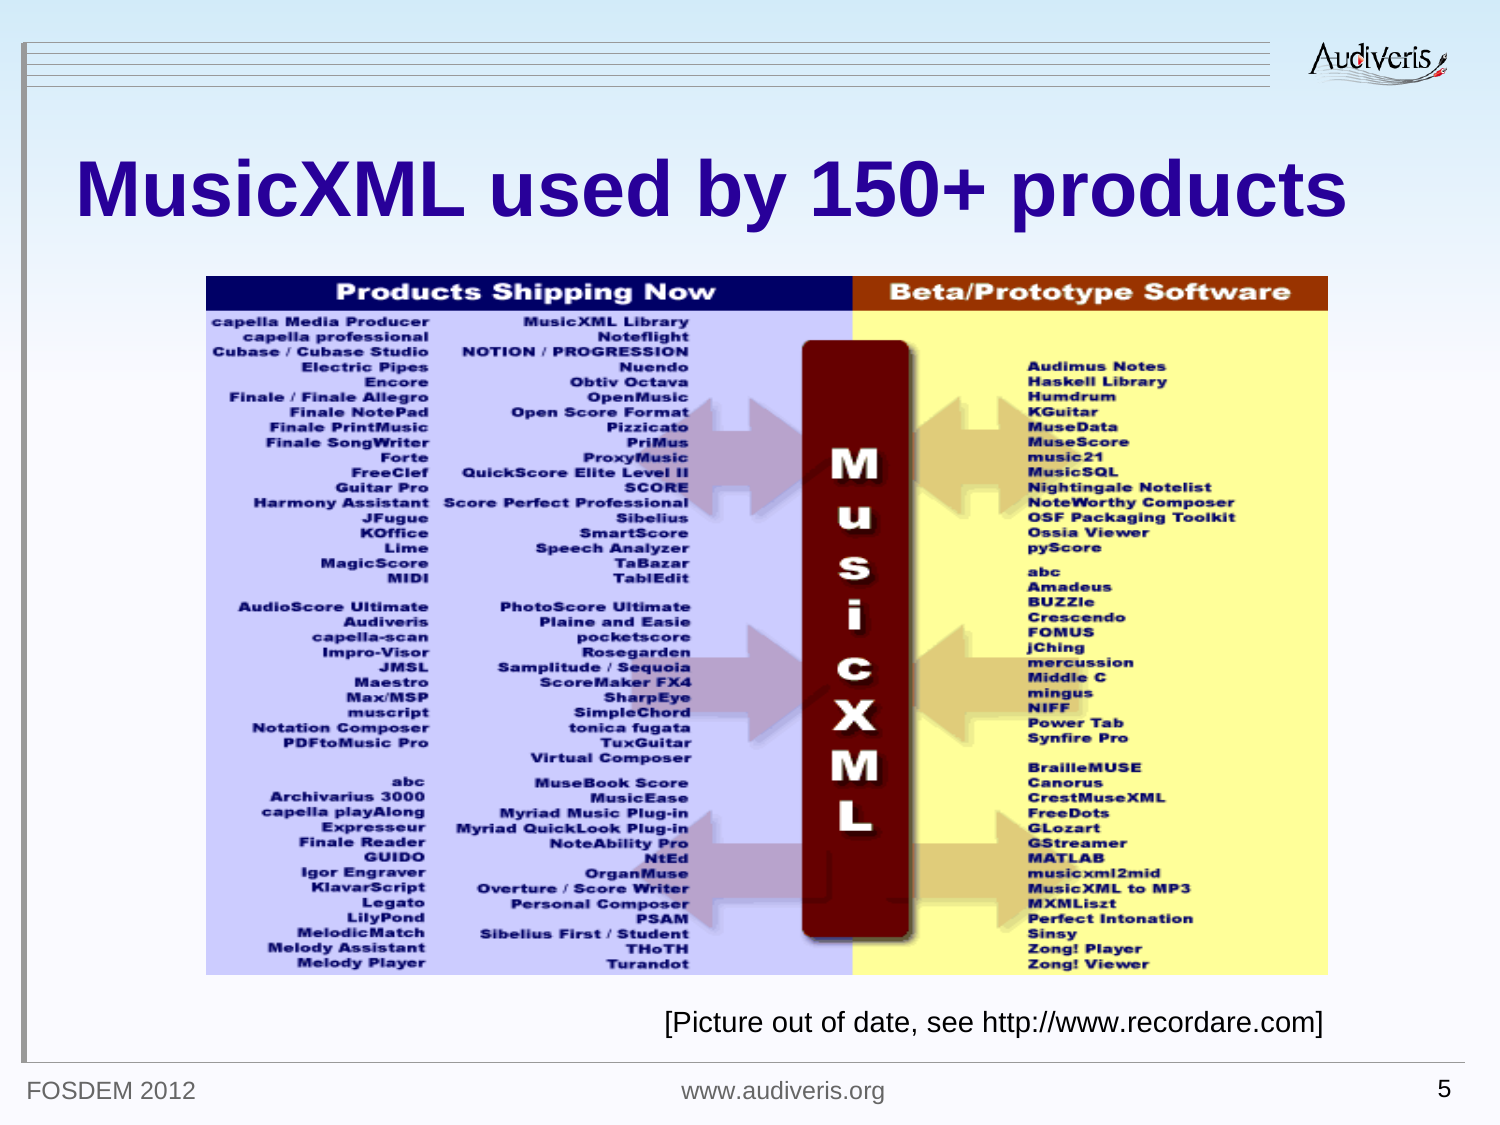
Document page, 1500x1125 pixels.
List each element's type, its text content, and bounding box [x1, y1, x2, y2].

text_box [Picture out of date, see http://www.recordare.com] [649, 1003, 1388, 1046]
picture [206, 276, 1328, 975]
picture [1306, 29, 1447, 89]
title MusicXML used by 150+ products [75, 130, 1437, 264]
